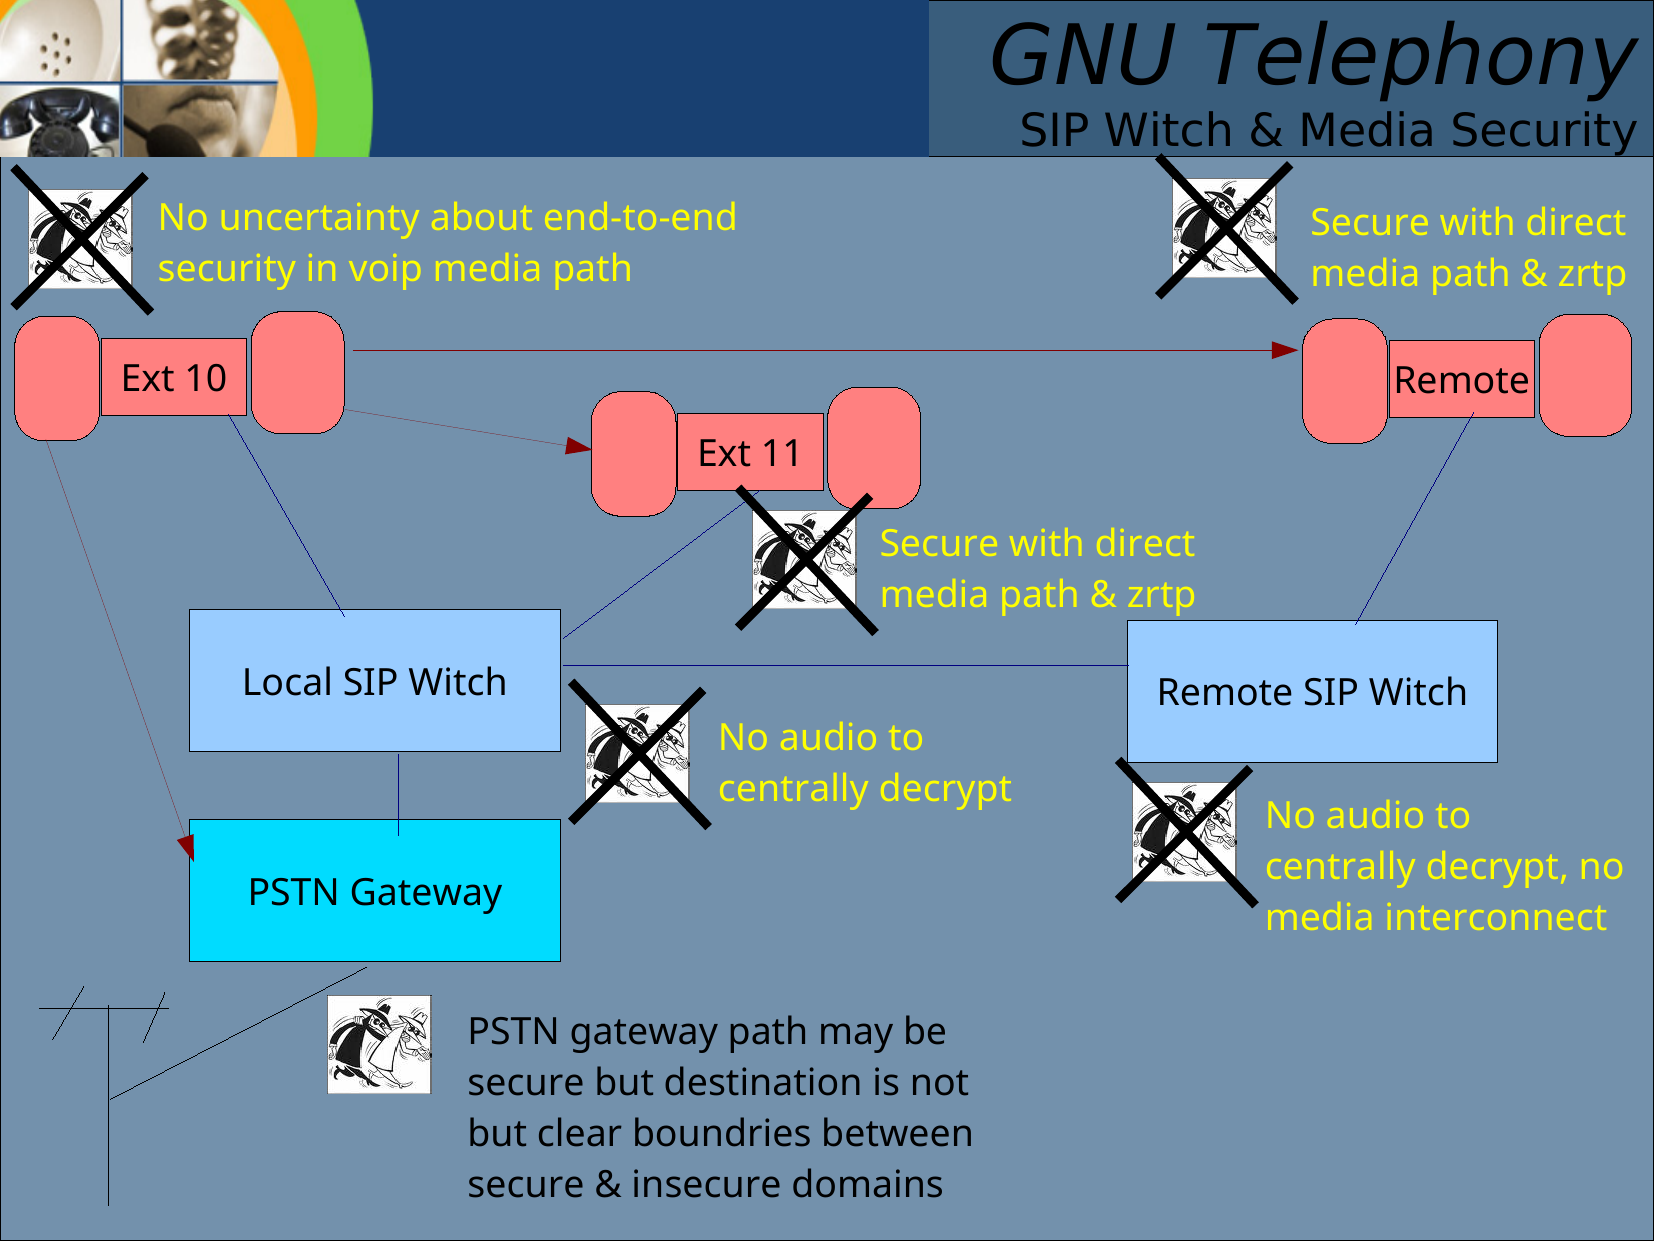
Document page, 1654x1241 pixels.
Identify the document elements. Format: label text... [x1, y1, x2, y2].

picture [600, 704, 681, 746]
picture [767, 510, 848, 552]
picture [28, 191, 74, 285]
picture [1144, 840, 1226, 882]
text_box PSTN Gateway [189, 819, 561, 962]
picture [598, 762, 678, 803]
text_box Ext 11 [677, 413, 824, 491]
text_box Remote SIP Witch [1127, 620, 1498, 763]
text_box No audio to centrally decrypt [703, 703, 1053, 806]
picture [1172, 179, 1219, 275]
picture [40, 247, 121, 289]
picture [327, 1054, 432, 1094]
text_box Ext 10 [101, 338, 247, 416]
text_box GNU Telephony SIP Witch & Media Security [941, 0, 1654, 169]
picture [0, 0, 929, 157]
picture [42, 189, 124, 232]
picture [1194, 789, 1237, 878]
picture [1147, 782, 1228, 824]
picture [585, 704, 632, 800]
picture [89, 196, 133, 285]
picture [1186, 178, 1269, 221]
text_box Secure with direct media path & zrtp [864, 509, 1236, 612]
text_box PSTN gateway path may be secure but destination is not but clear boundries between secure & insecure domains [452, 996, 1046, 1186]
text_box [0, 0, 1654, 1241]
text_box Secure with direct media path & zrtp [1295, 188, 1654, 291]
picture [1184, 236, 1266, 278]
picture [752, 510, 799, 606]
text_box No uncertainty about end-to-end security in voip media path [142, 183, 789, 286]
picture [1132, 783, 1179, 878]
text_box [1178, 169, 1278, 178]
text_box Local SIP Witch [189, 609, 561, 752]
picture [647, 711, 690, 799]
text_box No audio to centrally decrypt, no media interconnect [1250, 781, 1654, 927]
text_box Remote [1389, 340, 1535, 418]
picture [814, 517, 857, 605]
picture [765, 568, 845, 609]
picture [1234, 185, 1277, 274]
